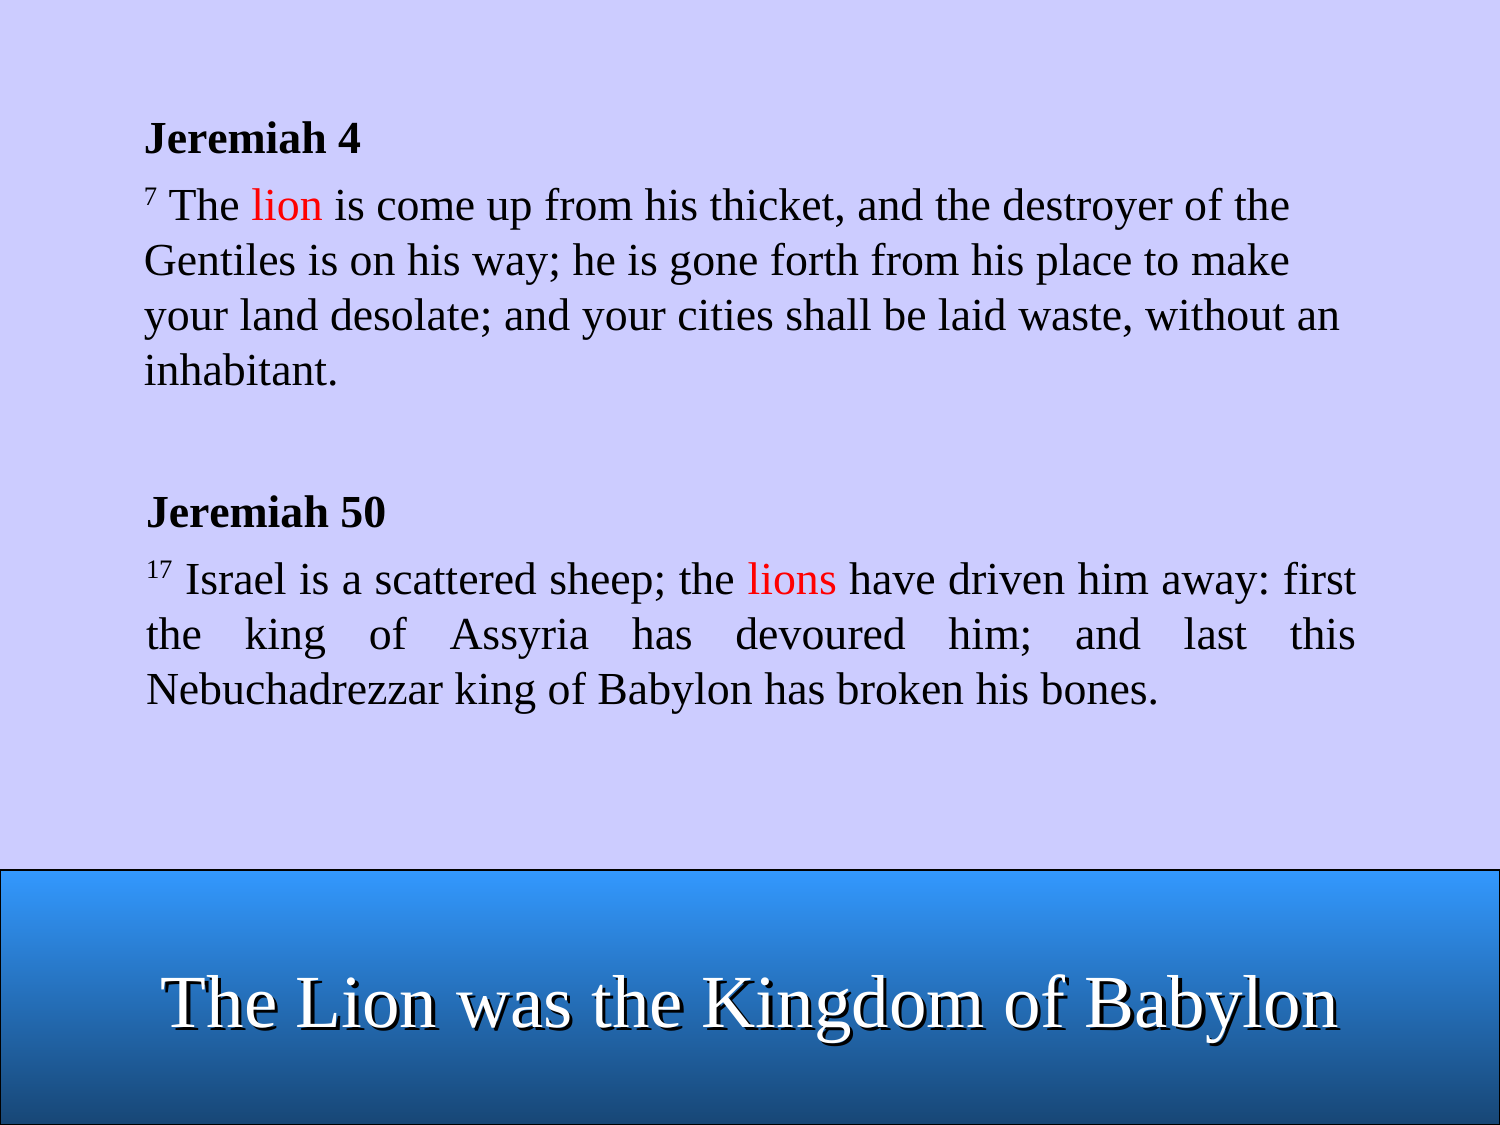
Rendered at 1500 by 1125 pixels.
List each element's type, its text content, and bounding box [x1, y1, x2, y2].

text_box Jeremiah 4 7 The lion is come up from his thicket, and the destroyer of the Gentiles is on his way; he is gone forth from his place to make your land desolate; and your cities shall be laid waste, without an inhabitant. [125, 99, 1386, 403]
text_box Jeremiah 50 17 Israel is a scattered sheep; the lions have driven him away: first the king of Assyria has devoured him; and last this Nebuchadrezzar king of Babylon has broken his bones. [114, 473, 1390, 722]
text_box The Lion was the Kingdom of Babylon [0, 870, 1500, 1125]
